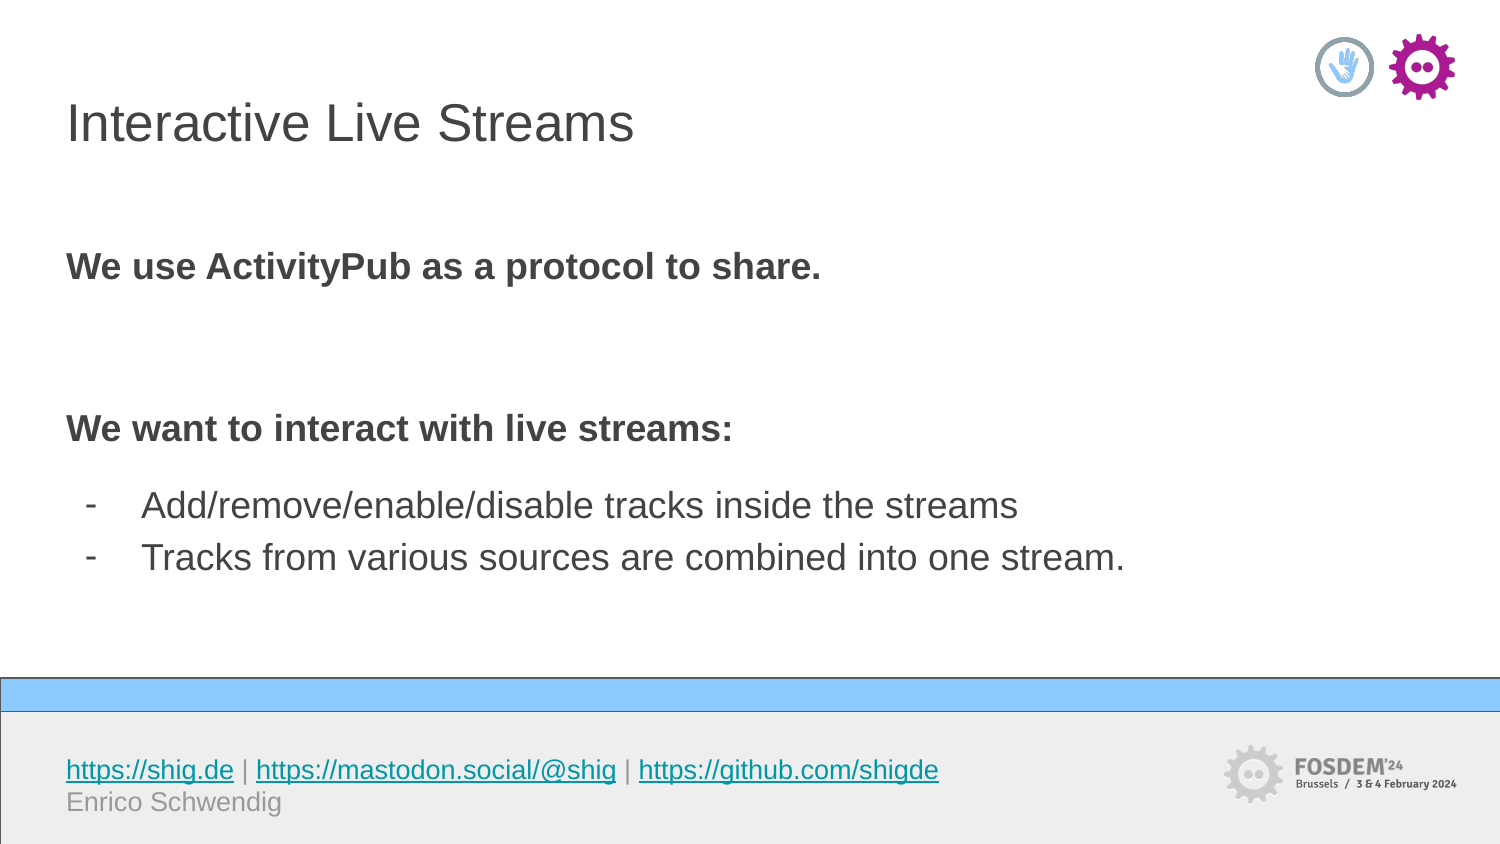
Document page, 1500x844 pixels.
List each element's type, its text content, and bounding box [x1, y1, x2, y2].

picture [1389, 34, 1455, 100]
picture [1217, 737, 1467, 814]
picture [1312, 34, 1377, 72]
text_box We want to interact with live streams: Add/remove/enable/disable tracks inside the streams Tracks from various sources are combined into one stream. [51, 382, 1248, 597]
list We use ActivityPub as a protocol to share. [51, 220, 1449, 360]
title Interactive Live Streams [51, 72, 1449, 167]
